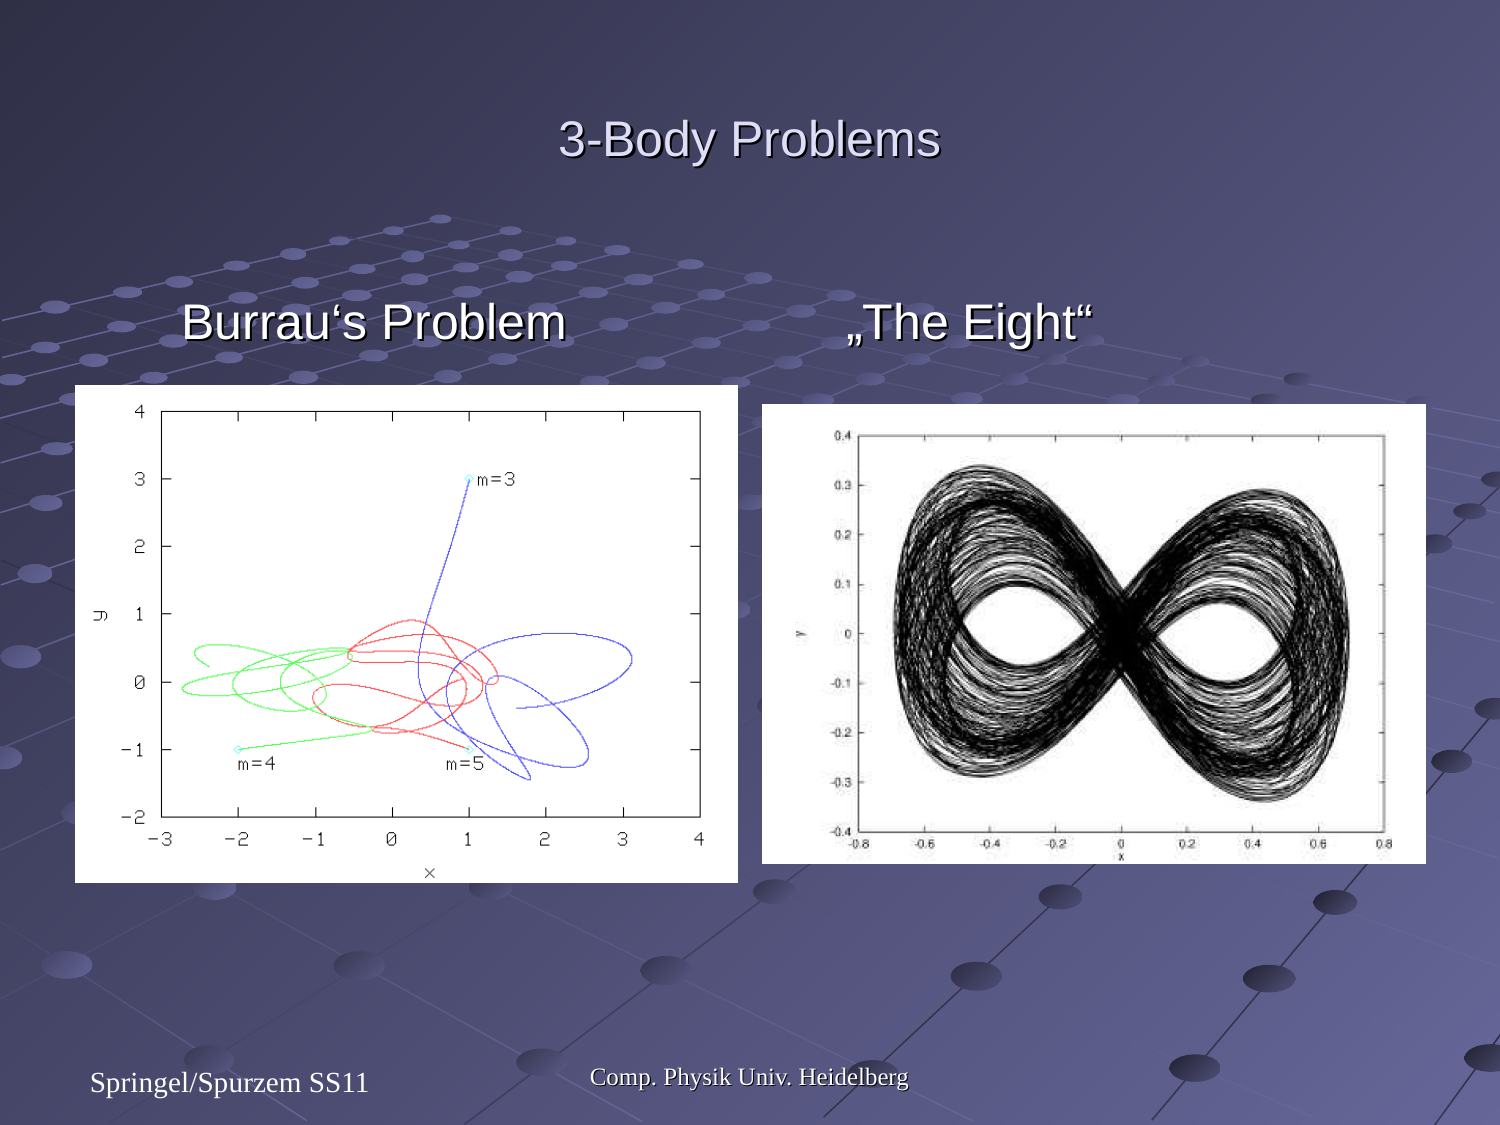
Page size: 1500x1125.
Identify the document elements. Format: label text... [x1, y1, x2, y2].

text_box Burrau‘s Problem „The Eight“ [166, 281, 1124, 358]
picture [762, 404, 1426, 864]
picture [75, 385, 738, 883]
title 3-Body Problems [75, 45, 1426, 233]
